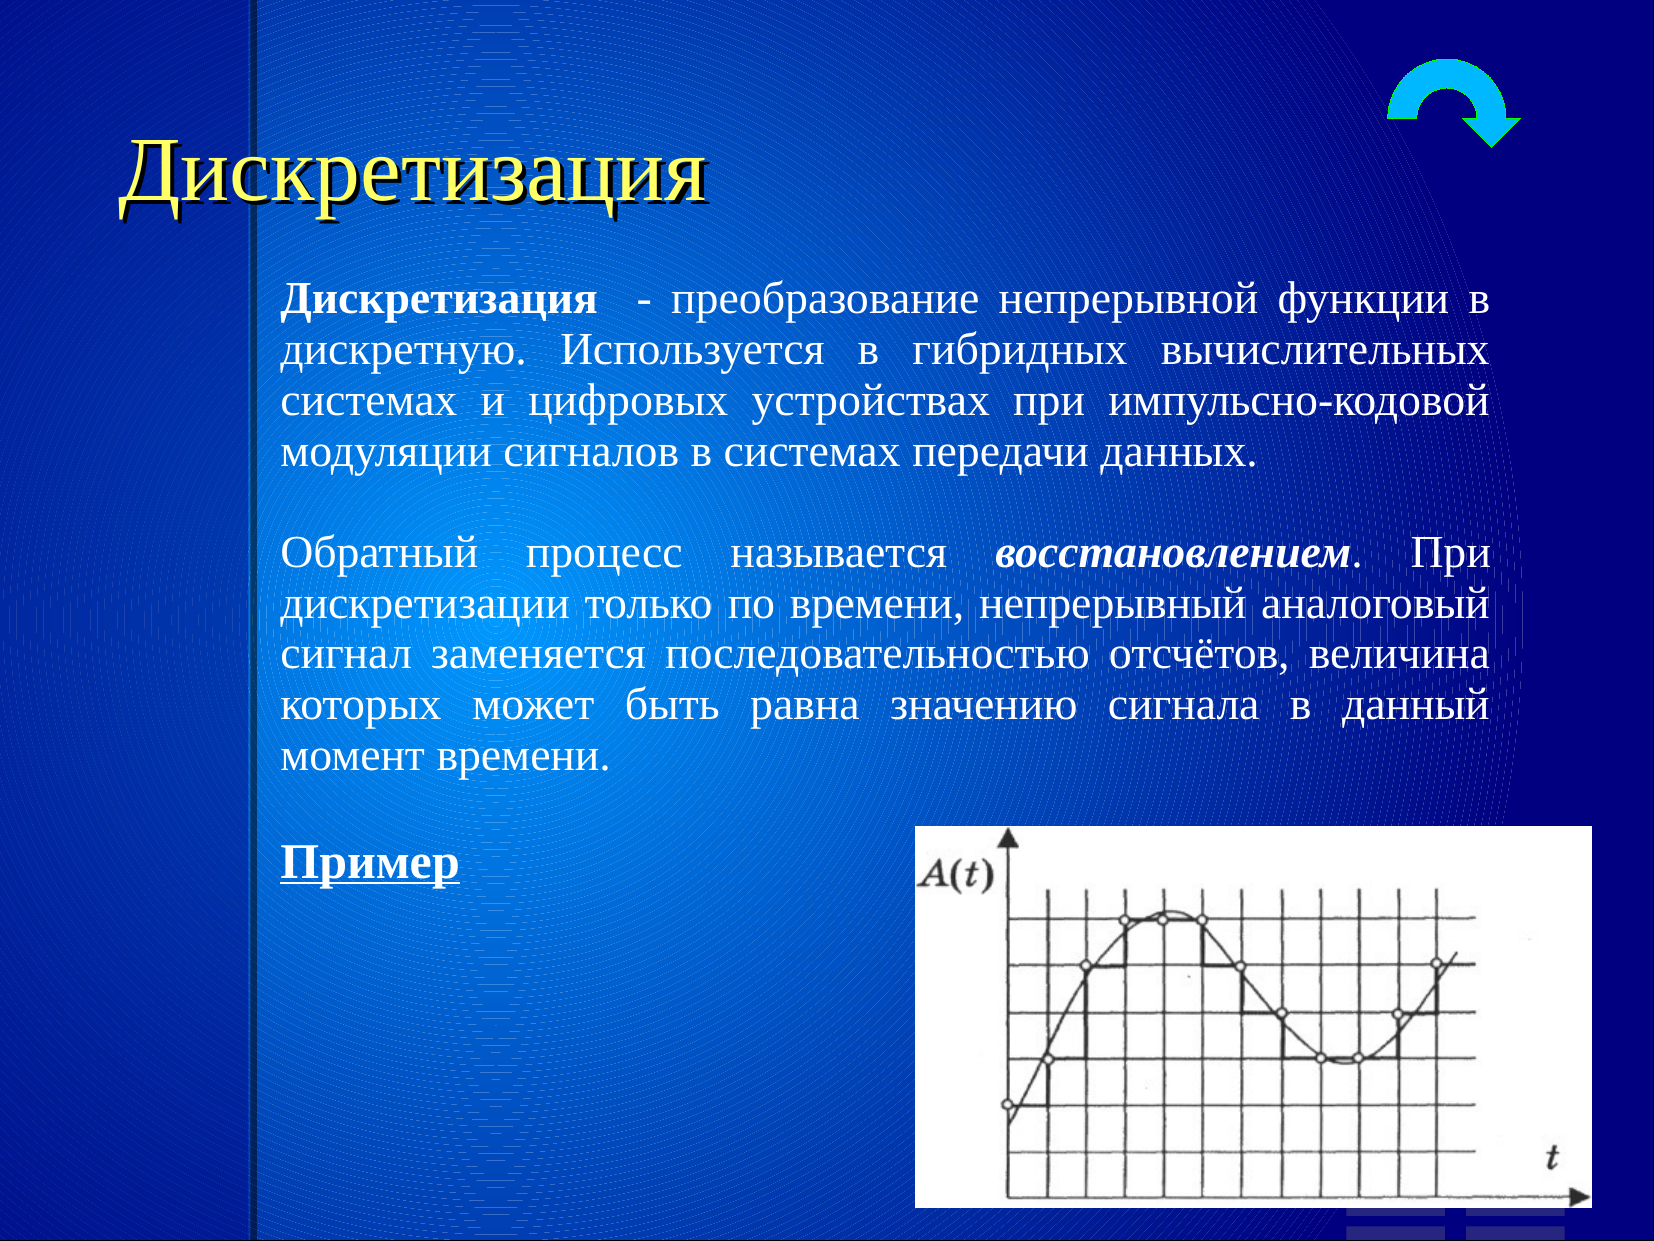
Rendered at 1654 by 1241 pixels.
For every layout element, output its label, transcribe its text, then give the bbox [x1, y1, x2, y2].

title Дискретизация [118, 73, 1531, 266]
text_box [1387, 59, 1521, 148]
text_box Дискретизация - преобразование непрерывной функции в дискретную. Используется в гибридных вычислительных системах и цифровых устройствах при импульсно-кодовой модуляции сигналов в системах передачи данных. Обратный процесс называется восстановлением. При дискретизации только по времени, непрерывный аналоговый сигнал заменяется последовательностью отсчётов, величина которых может быть равна значению сигнала в данный момент времени. [265, 265, 1506, 793]
text_box Пример [265, 826, 650, 899]
picture [915, 826, 1592, 1208]
